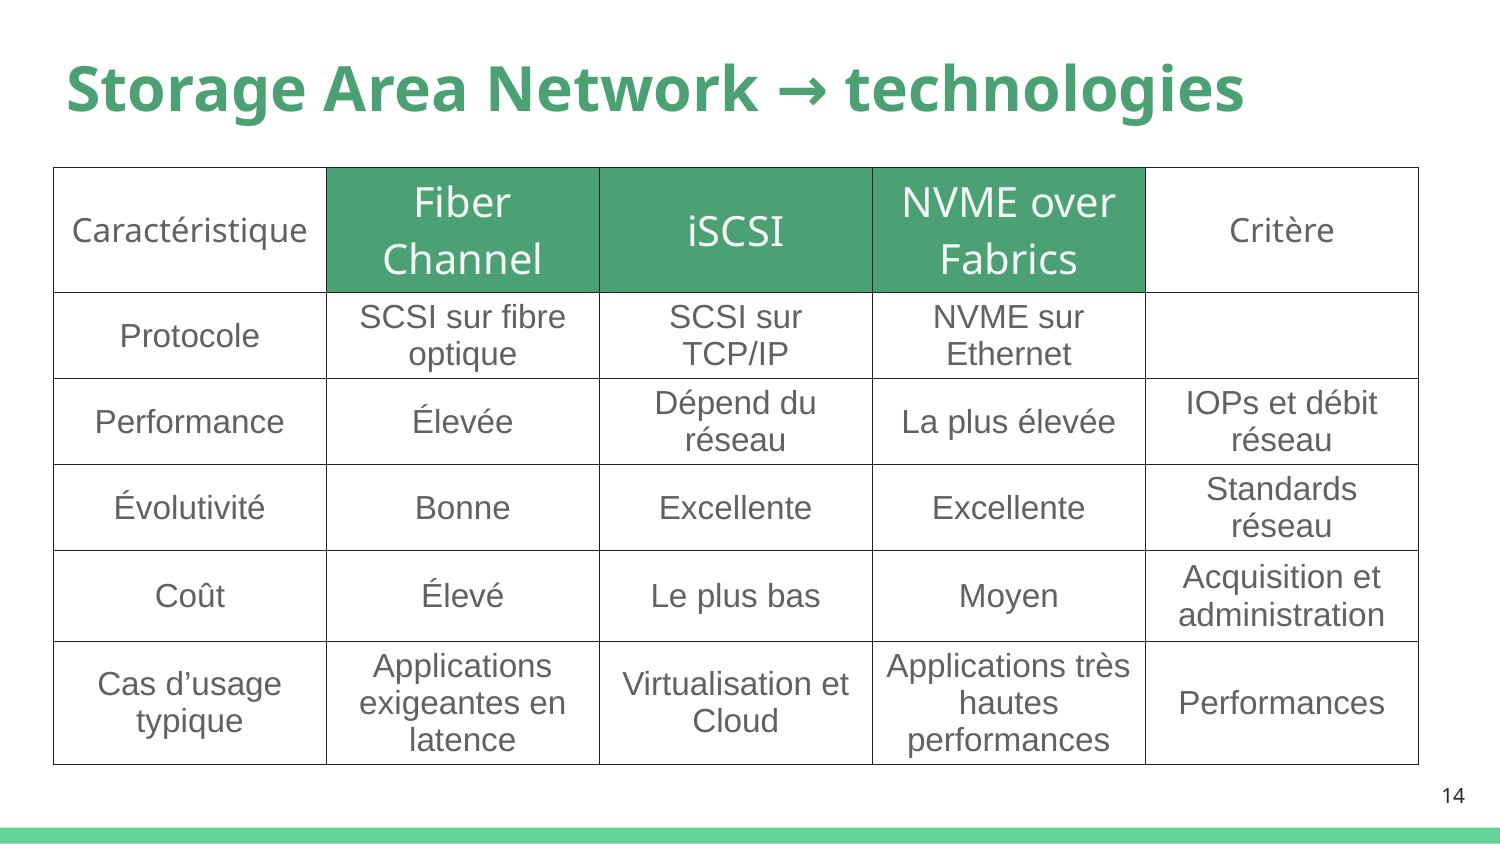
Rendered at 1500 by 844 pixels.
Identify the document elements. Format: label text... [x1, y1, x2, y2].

table_cell Bonne [327, 465, 599, 550]
table_cell Excellente [873, 465, 1145, 550]
table_cell SCSI sur fibre optique [327, 293, 599, 378]
table_header Fiber Channel [327, 168, 599, 292]
table_cell La plus élevée [873, 379, 1145, 464]
table_cell Performances [1146, 642, 1418, 764]
table_cell Élevée [327, 379, 599, 464]
table_cell [1146, 293, 1418, 378]
table_header Critère [1146, 168, 1418, 292]
table_cell Dépend du réseau [600, 379, 872, 464]
table_header iSCSI [600, 168, 872, 292]
table_cell NVME sur Ethernet [873, 293, 1145, 378]
table_header Caractéristique [54, 168, 326, 292]
table_cell Virtualisation et Cloud [600, 642, 872, 764]
table_header NVME over Fabrics [873, 168, 1145, 292]
table_cell Le plus bas [600, 551, 872, 641]
table_cell Applications exigeantes en latence [327, 642, 599, 764]
table_cell Performance [54, 379, 326, 464]
table_cell Évolutivité [54, 465, 326, 550]
title Storage Area Network → technologies [51, 23, 1449, 117]
slide_number <numéro> [1389, 764, 1480, 830]
table_cell Applications très hautes performances [873, 642, 1145, 764]
table_cell SCSI sur TCP/IP [600, 293, 872, 378]
table_cell Protocole [54, 293, 326, 378]
table_cell Cas d’usage typique [54, 642, 326, 764]
table_cell Standards réseau [1146, 465, 1418, 550]
table_cell Coût [54, 551, 326, 641]
table_cell Excellente [600, 465, 872, 550]
table_cell Élevé [327, 551, 599, 641]
table_cell Acquisition et administration [1146, 551, 1418, 641]
table_cell Moyen [873, 551, 1145, 641]
table_cell IOPs et débit réseau [1146, 379, 1418, 464]
